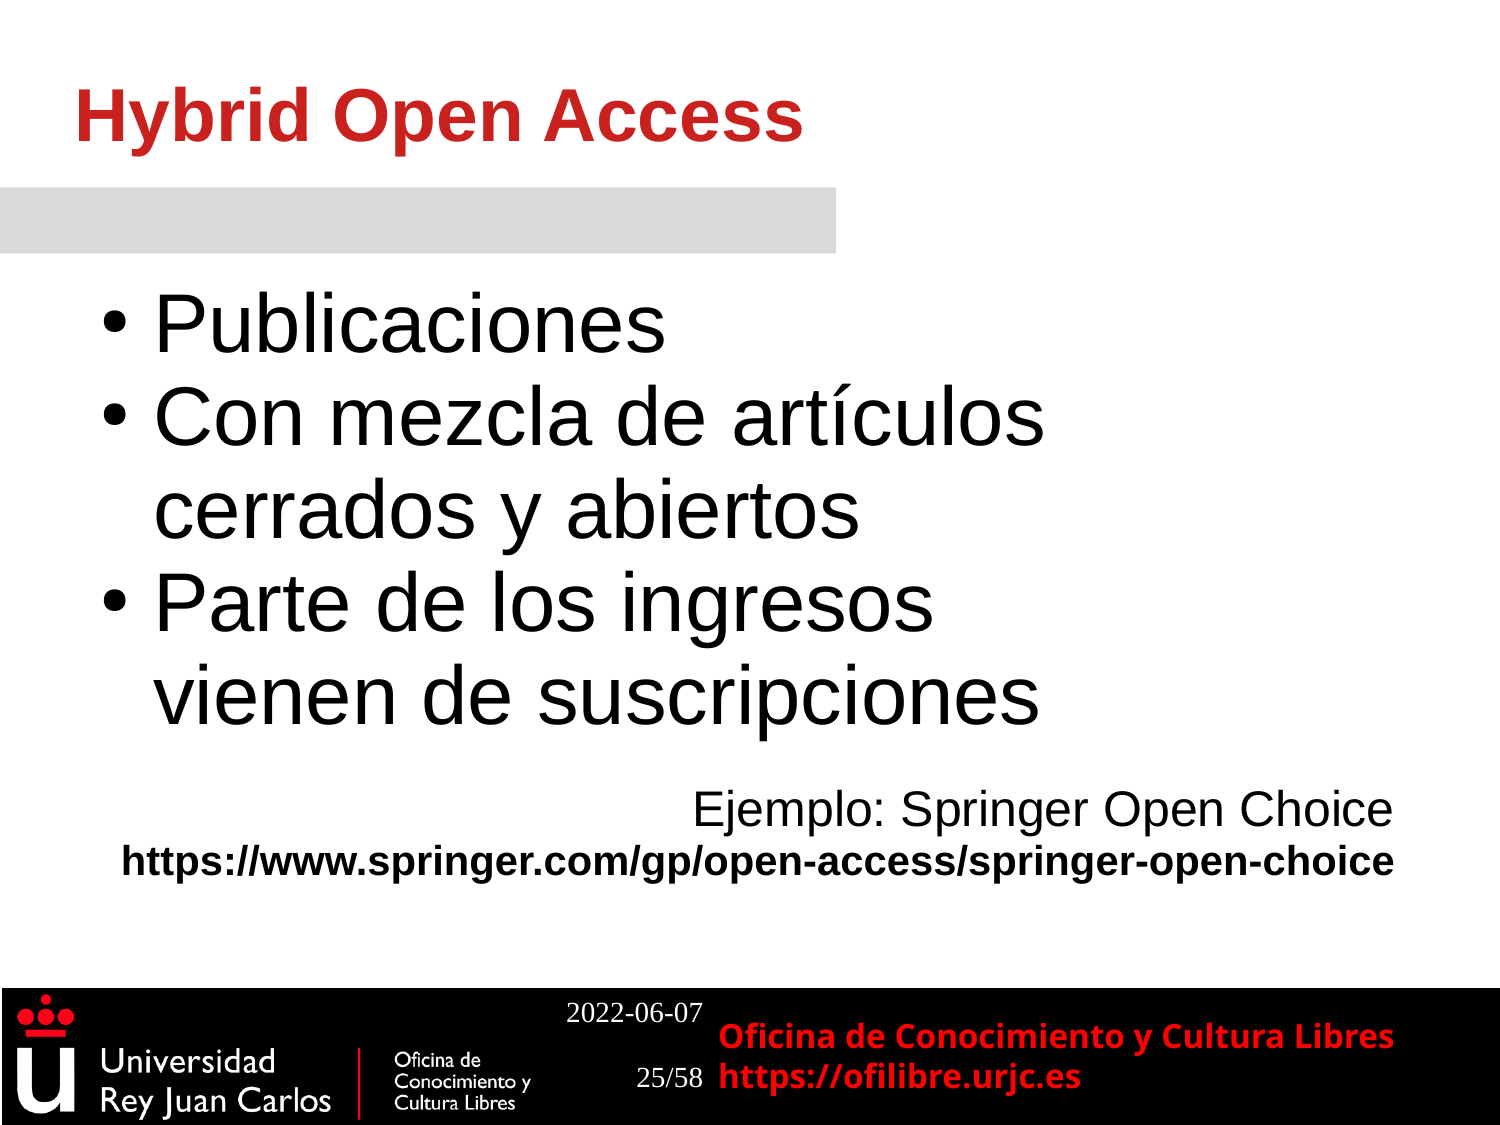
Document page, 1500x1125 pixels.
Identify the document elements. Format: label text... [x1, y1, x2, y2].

picture [17, 994, 531, 1120]
title [75, 7, 1425, 196]
text_box Ejemplo: Springer Open Choice https://www.springer.com/gp/open-access/springer-open-choice [75, 774, 1411, 938]
text_box Hybrid Open Access [60, 66, 991, 249]
text_box Publicaciones Con mezcla de artículos cerrados y abiertos Parte de los ingresos vienen de suscripciones [67, 270, 1201, 750]
